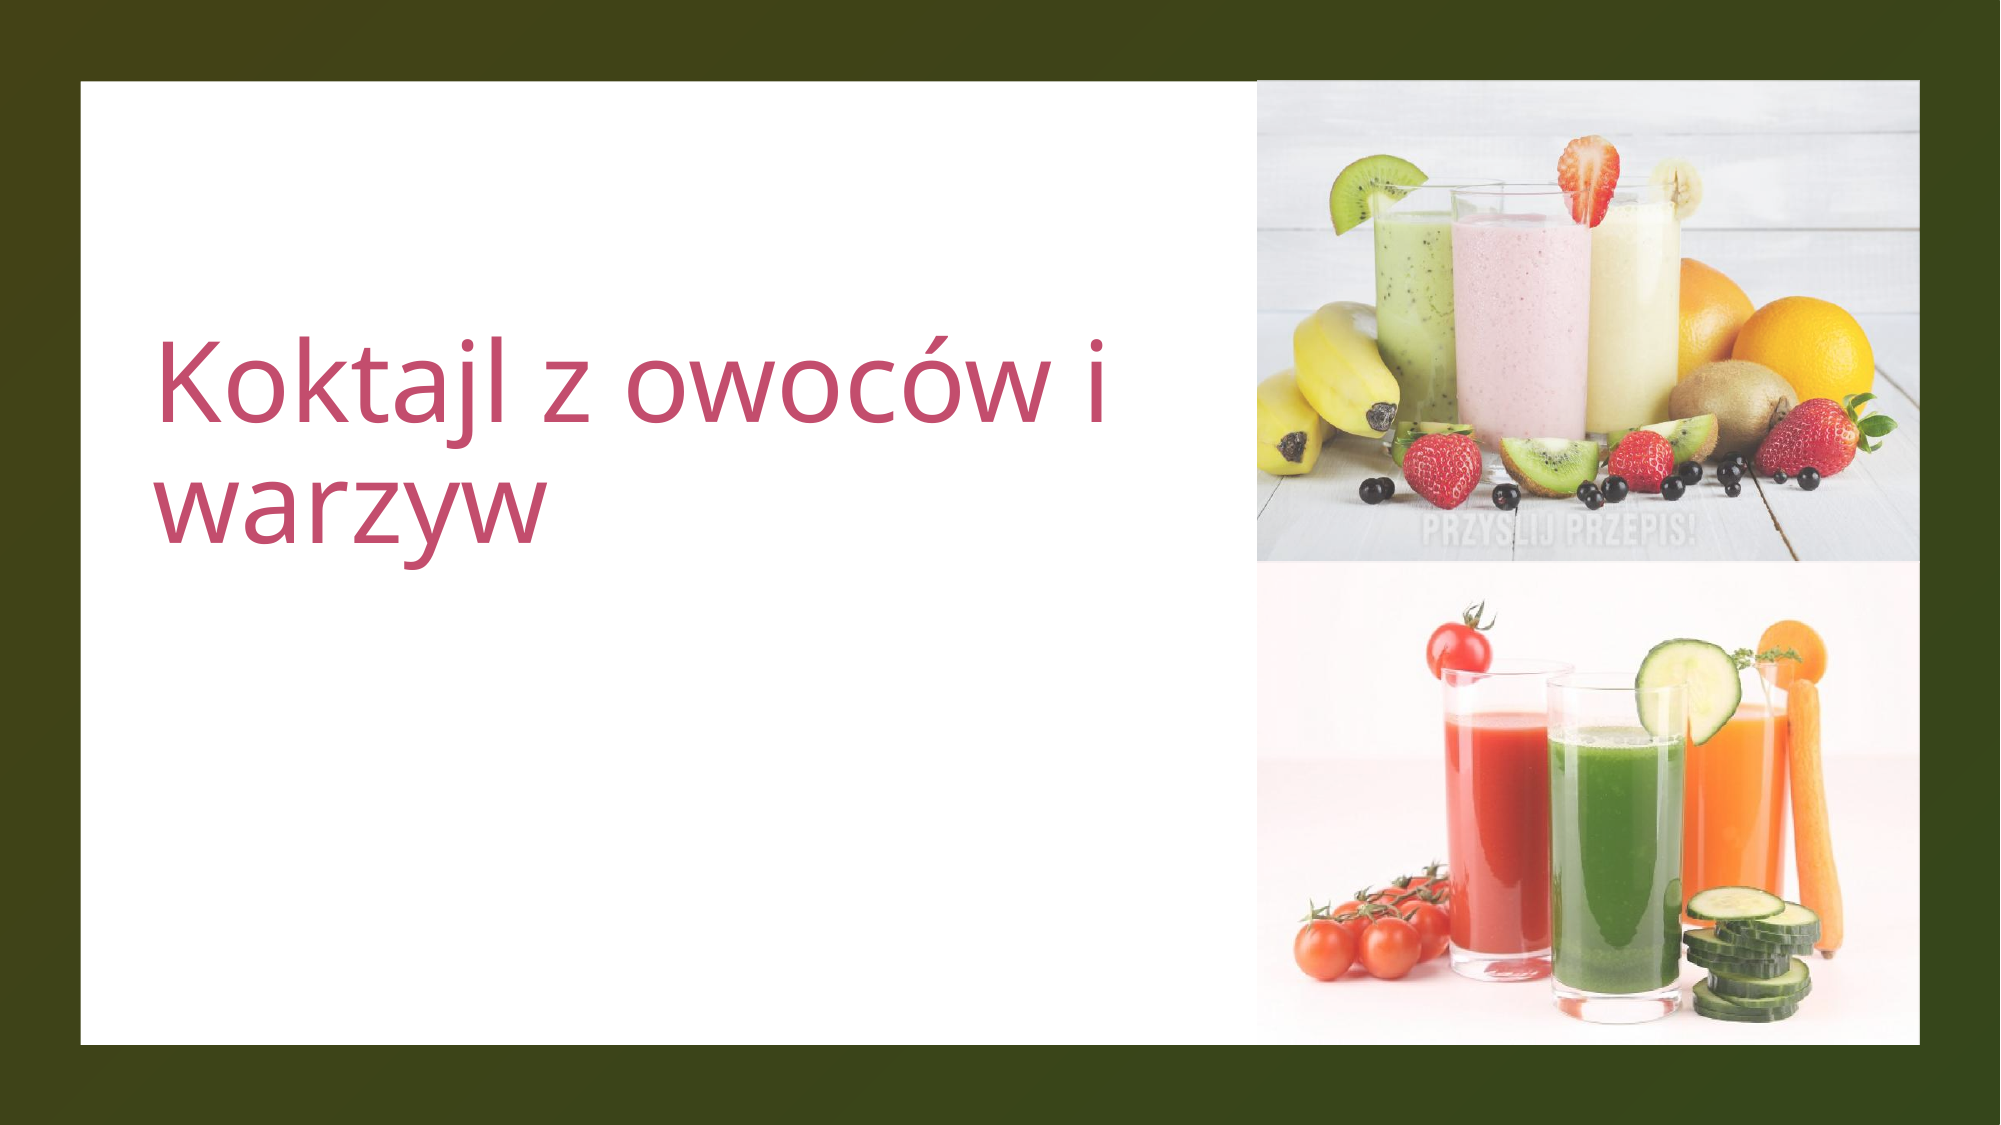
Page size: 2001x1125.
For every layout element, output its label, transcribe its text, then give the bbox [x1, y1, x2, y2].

text_box [0, 0, 2000, 1125]
picture [1257, 80, 1920, 1045]
title Koktajl z owoców i warzyw [137, 184, 1202, 576]
